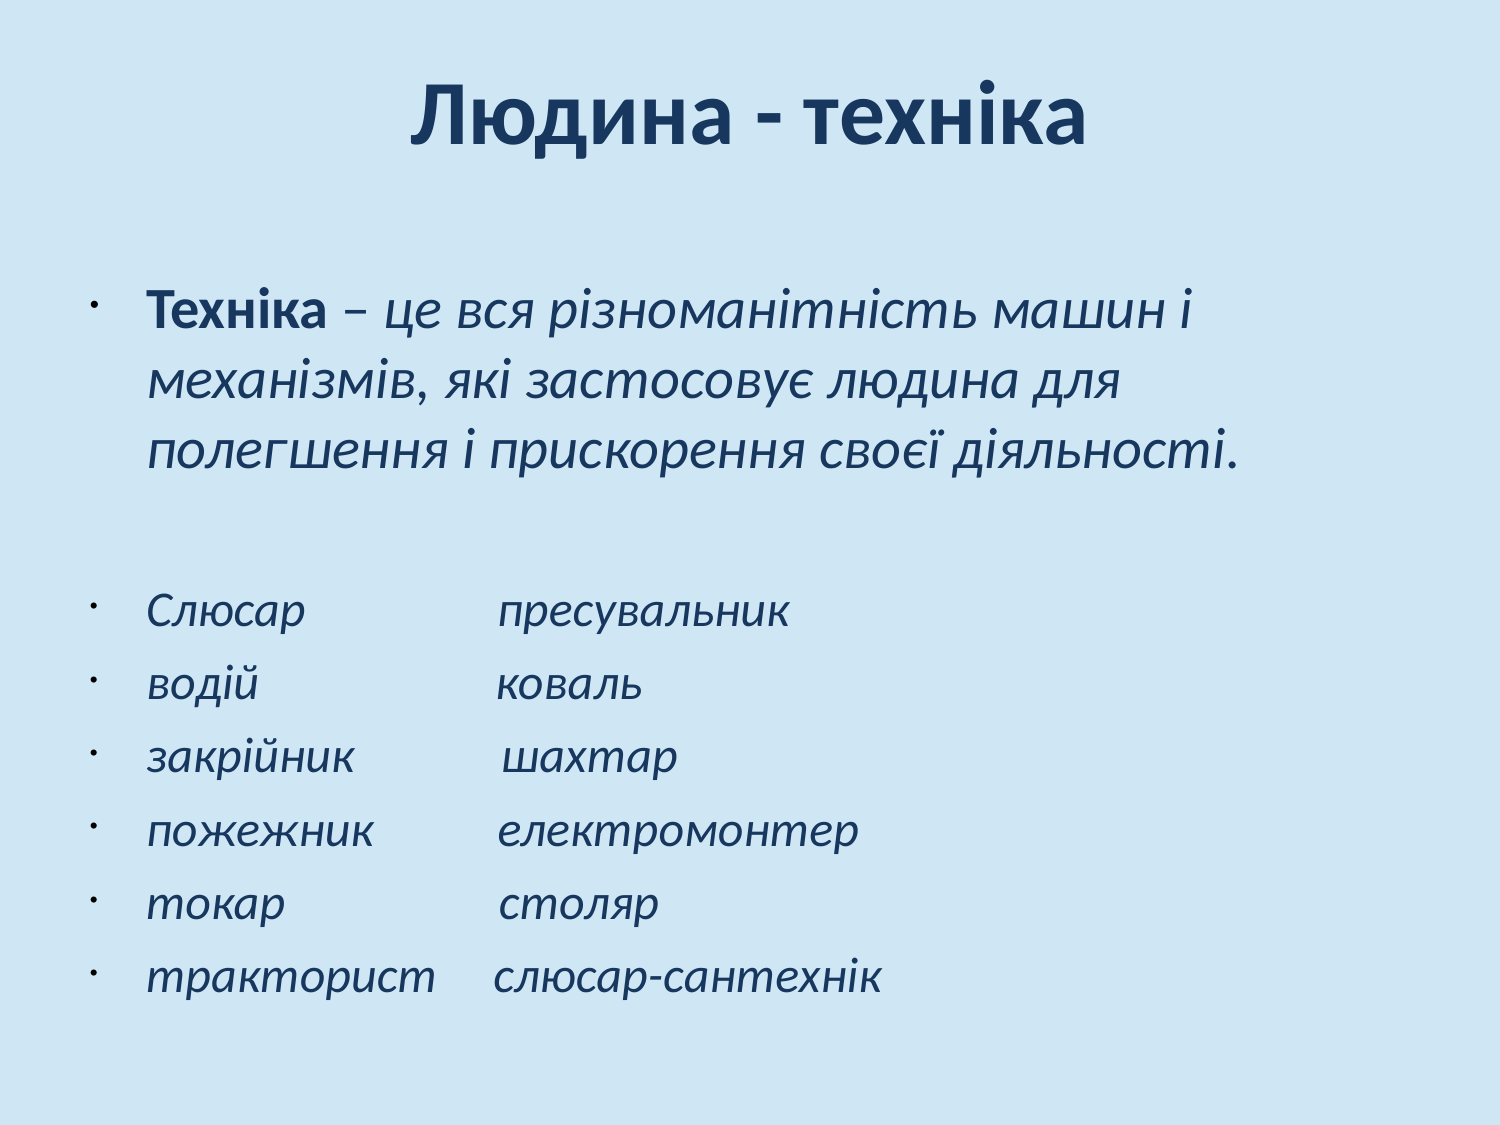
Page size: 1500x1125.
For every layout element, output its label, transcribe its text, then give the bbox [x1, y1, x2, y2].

title Людина - техніка [75, 45, 1425, 233]
list Техніка – це вся різноманітність машин і механізмів, які застосовує людина для полегшення і прискорення своєї діяльності. Слюсар пресувальник водій коваль закрійник шахтар пожежник електромонтер токар столяр тракторист слюсар-сантехнік [75, 262, 1425, 1005]
